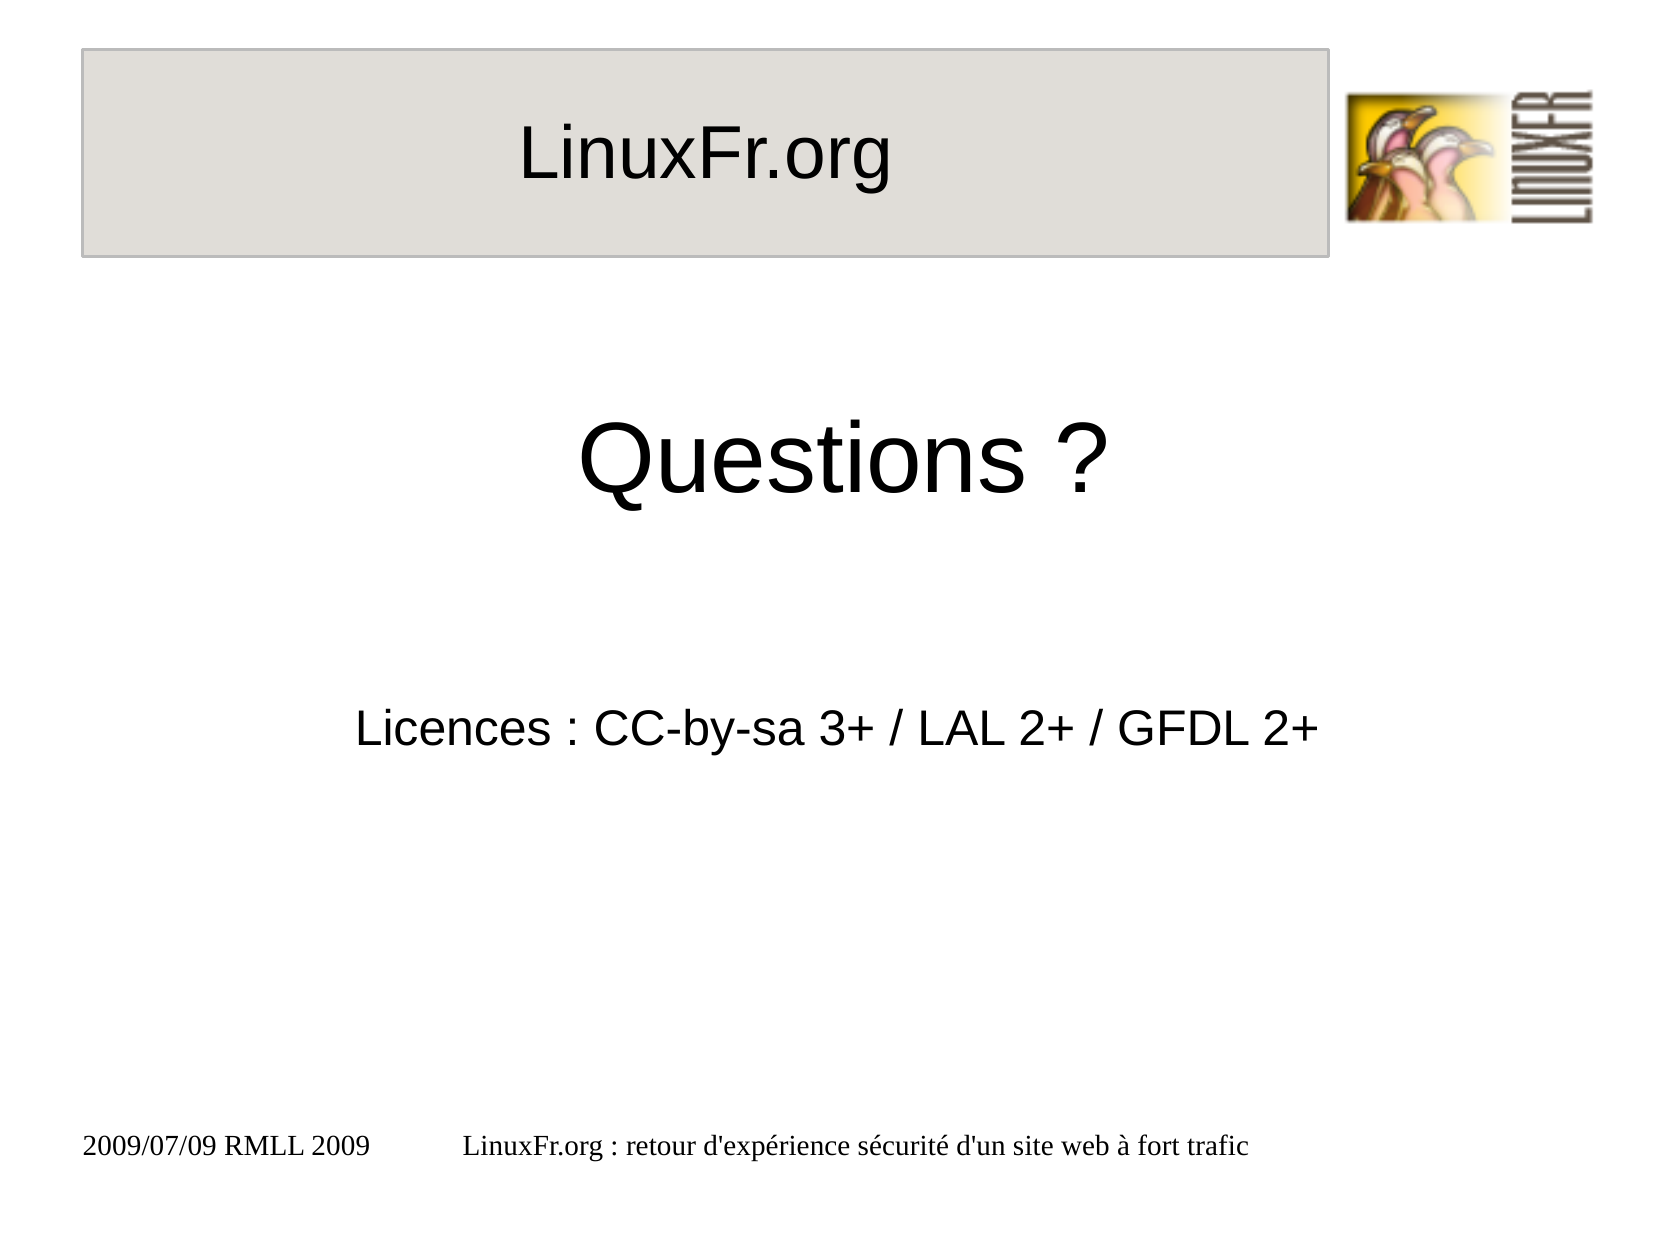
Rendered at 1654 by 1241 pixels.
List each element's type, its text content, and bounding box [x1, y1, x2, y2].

picture [1341, 88, 1601, 229]
title LinuxFr.org [82, 49, 1329, 257]
subtitle Questions ? Licences : CC-by-sa 3+ / LAL 2+ / GFDL 2+ [82, 290, 1571, 1109]
